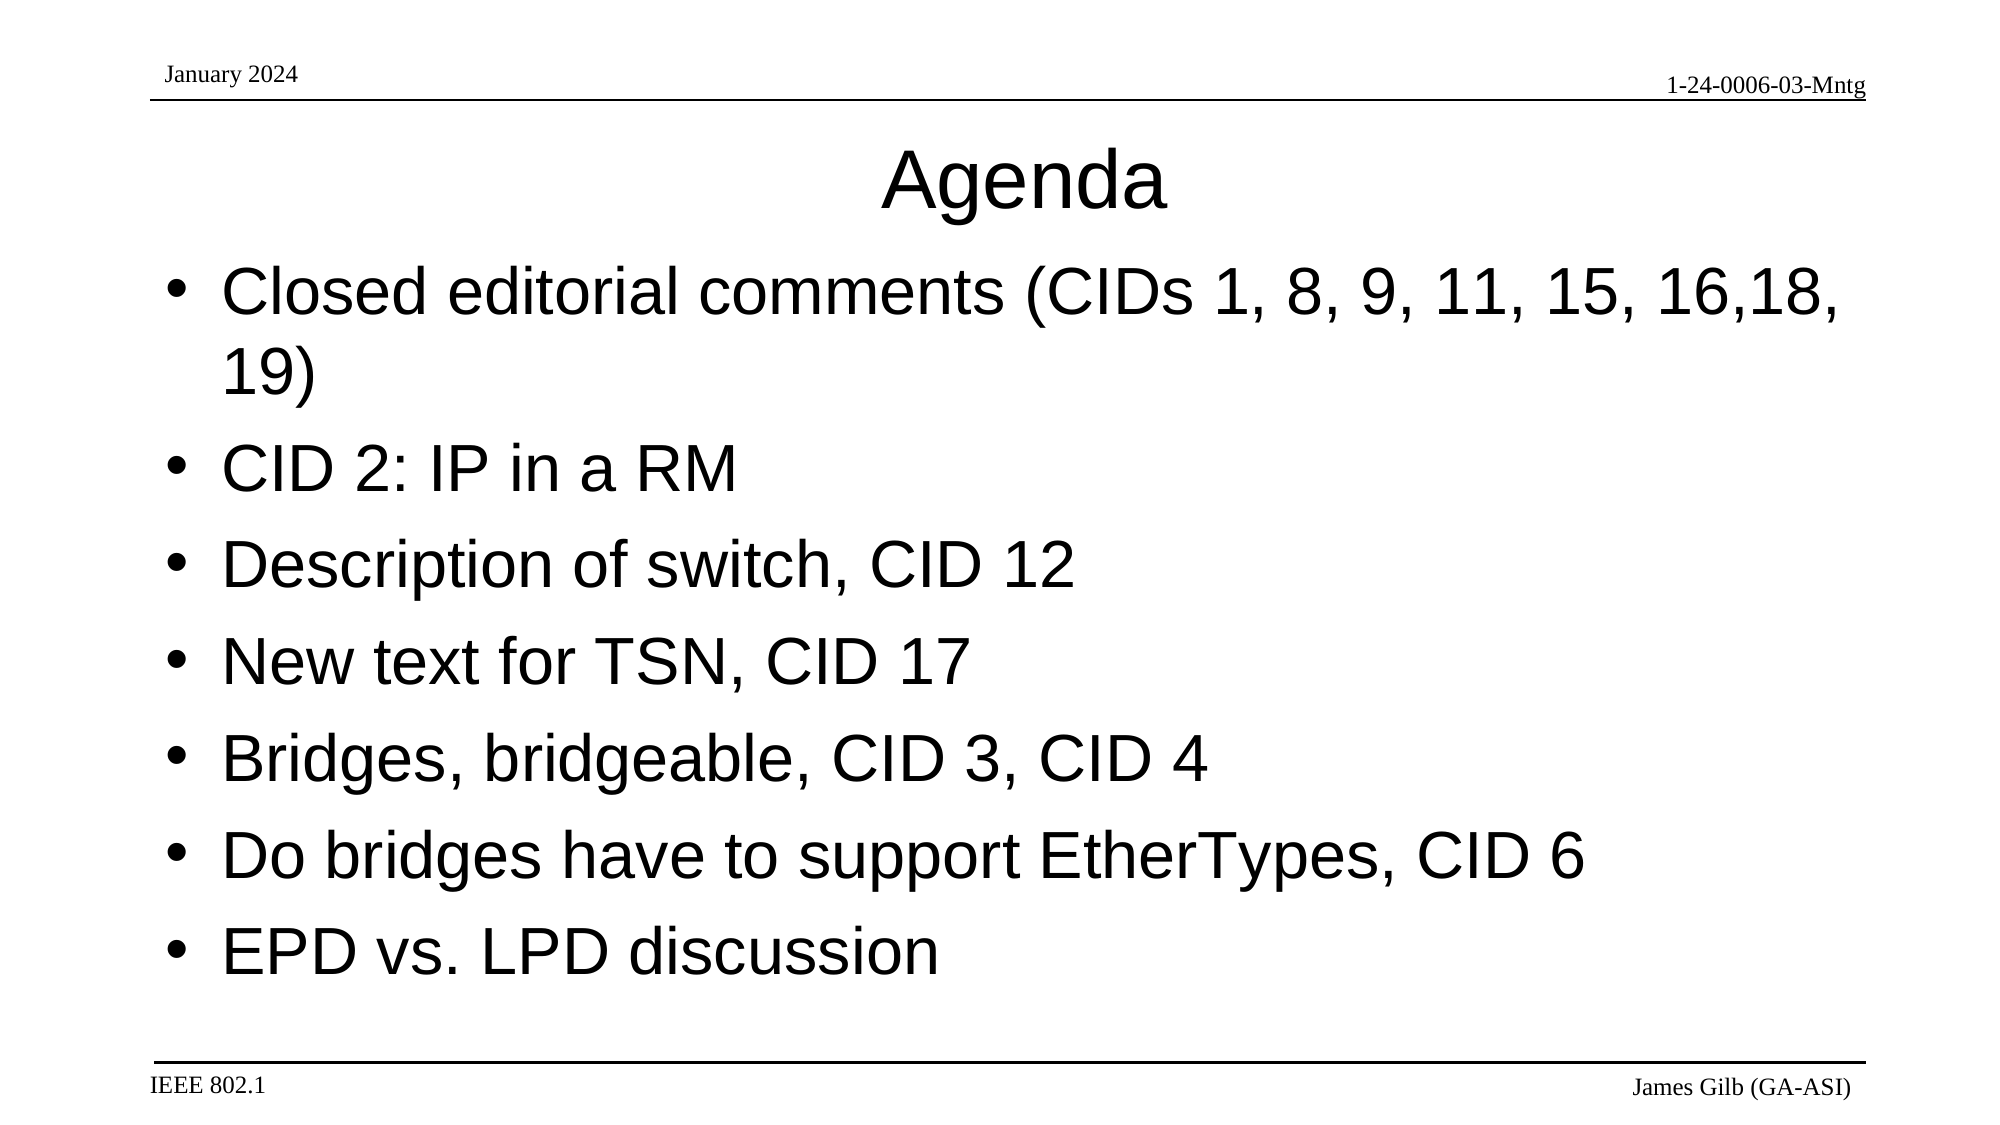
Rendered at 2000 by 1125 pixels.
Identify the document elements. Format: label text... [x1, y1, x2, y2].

list Closed editorial comments (CIDs 1, 8, 9, 11, 15, 16,18, 19) CID 2: IP in a RM Description of switch, CID 12 New text for TSN, CID 17 Bridges, bridgeable, CID 3, CID 4 Do bridges have to support EtherTypes, CID 6 EPD vs. LPD discussion [150, 239, 1900, 1051]
title Agenda [149, 112, 1900, 238]
